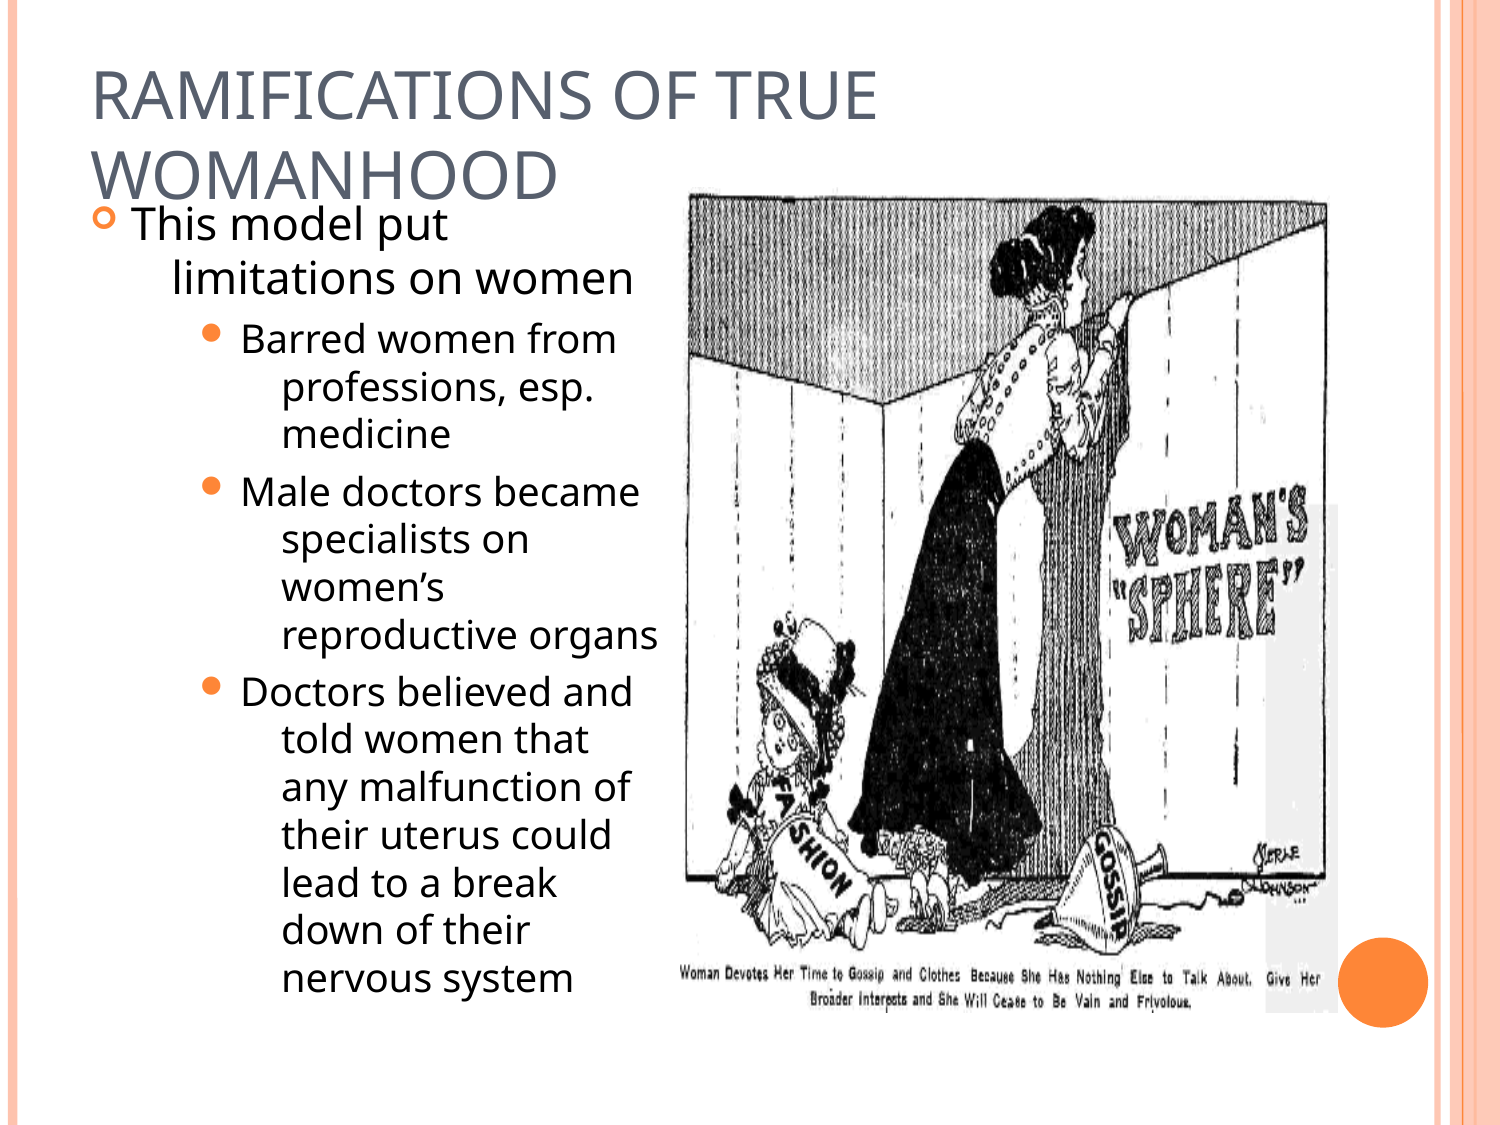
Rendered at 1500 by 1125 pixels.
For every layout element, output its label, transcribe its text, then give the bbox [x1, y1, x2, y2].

list This model put limitations on women Barred women from professions, esp. medicine Male doctors became specialists on women’s reproductive organs Doctors believed and told women that any malfunction of their uterus could lead to a break down of their nervous system [75, 187, 675, 1013]
title Ramifications of True Womanhood [75, 45, 1300, 163]
picture [675, 187, 1338, 1013]
